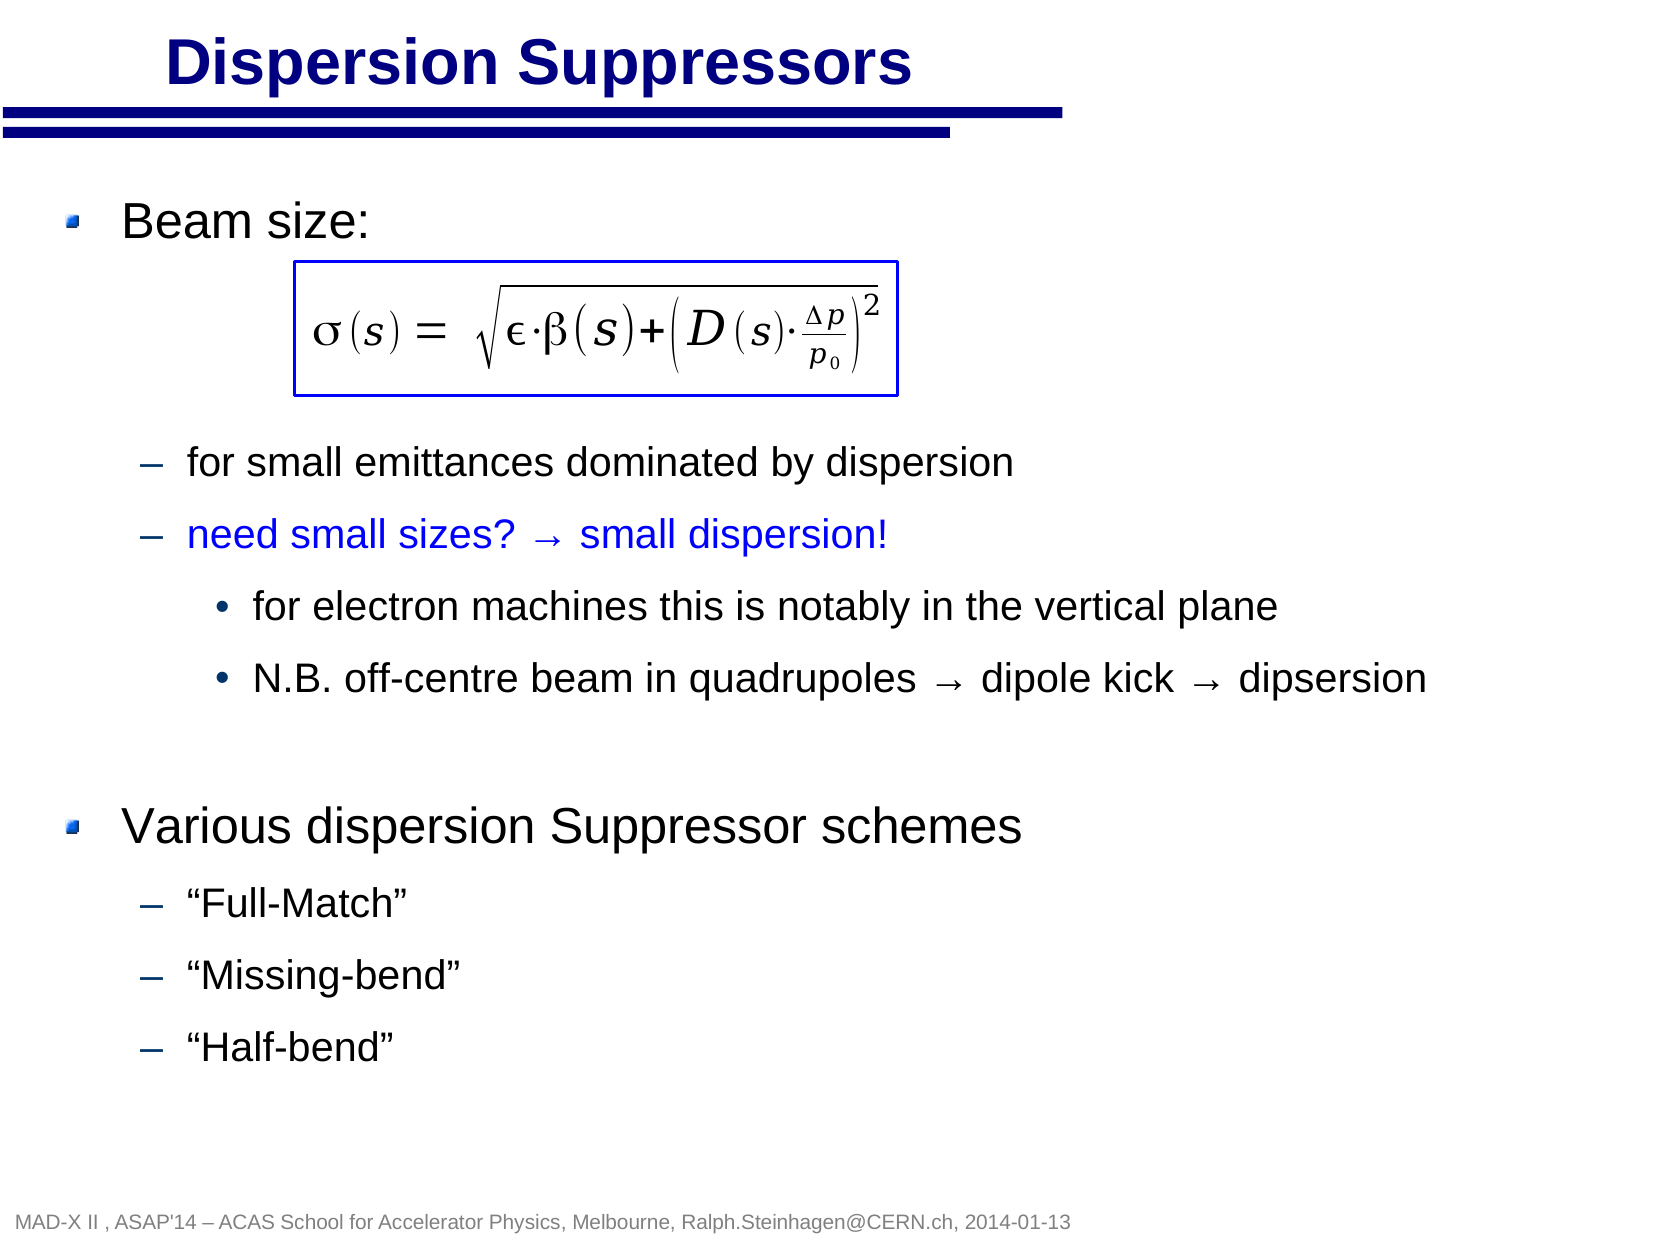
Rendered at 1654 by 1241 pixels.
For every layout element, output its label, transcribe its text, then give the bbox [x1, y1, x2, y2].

chart [300, 282, 892, 378]
list Beam size: for small emittances dominated by dispersion need small sizes? → small dispersion! for electron machines this is notably in the vertical plane N.B. off-centre beam in quadrupoles → dipole kick → dipsersion Various dispersion Suppressor schemes “Full-Match” “Missing-bend” “Half-bend” [65, 192, 1628, 1205]
title Dispersion Suppressors [165, 0, 1323, 124]
